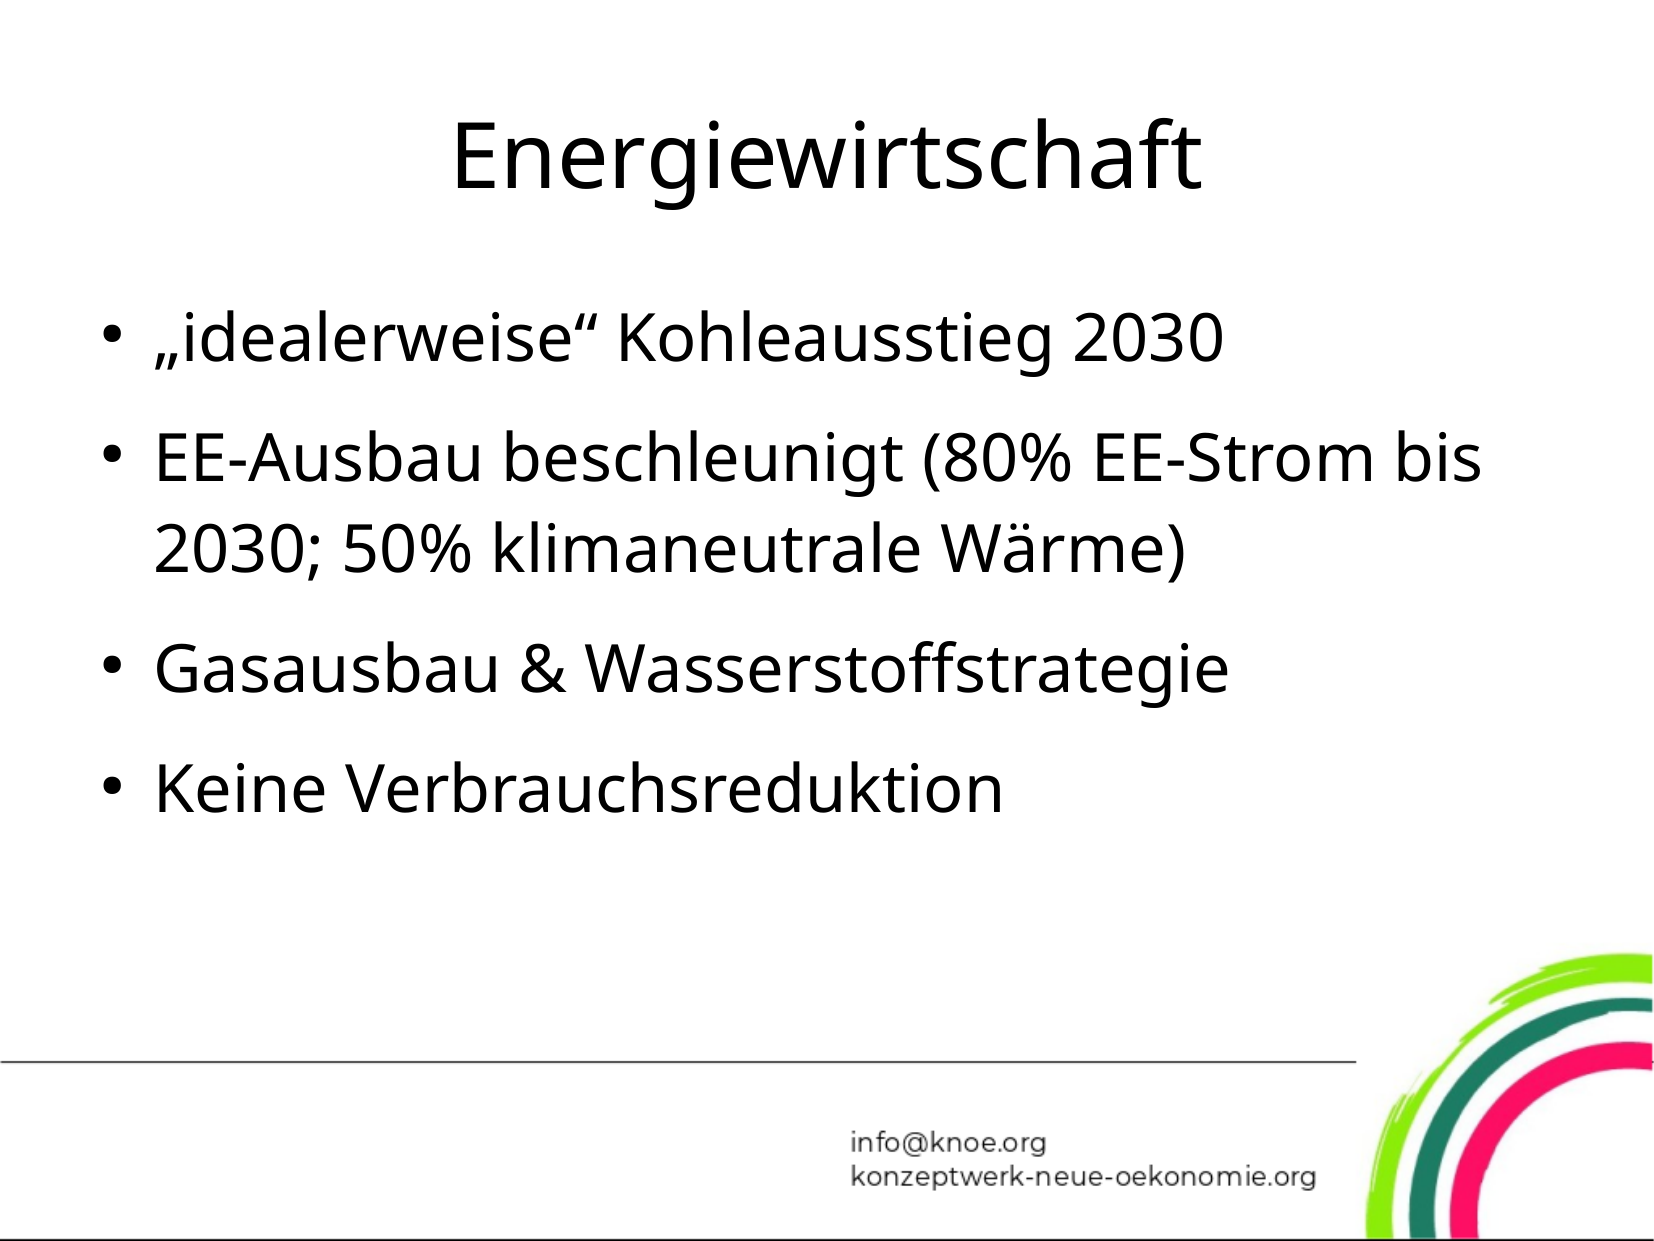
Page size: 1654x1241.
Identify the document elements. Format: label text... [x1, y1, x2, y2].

title Energiewirtschaft [82, 49, 1571, 257]
picture [0, 0, 1654, 1241]
list „idealerweise“ Kohleausstieg 2030 EE-Ausbau beschleunigt (80% EE-Strom bis 2030; 50% klimaneutrale Wärme) Gasausbau & Wasserstoffstrategie Keine Verbrauchsreduktion [82, 290, 1571, 1010]
